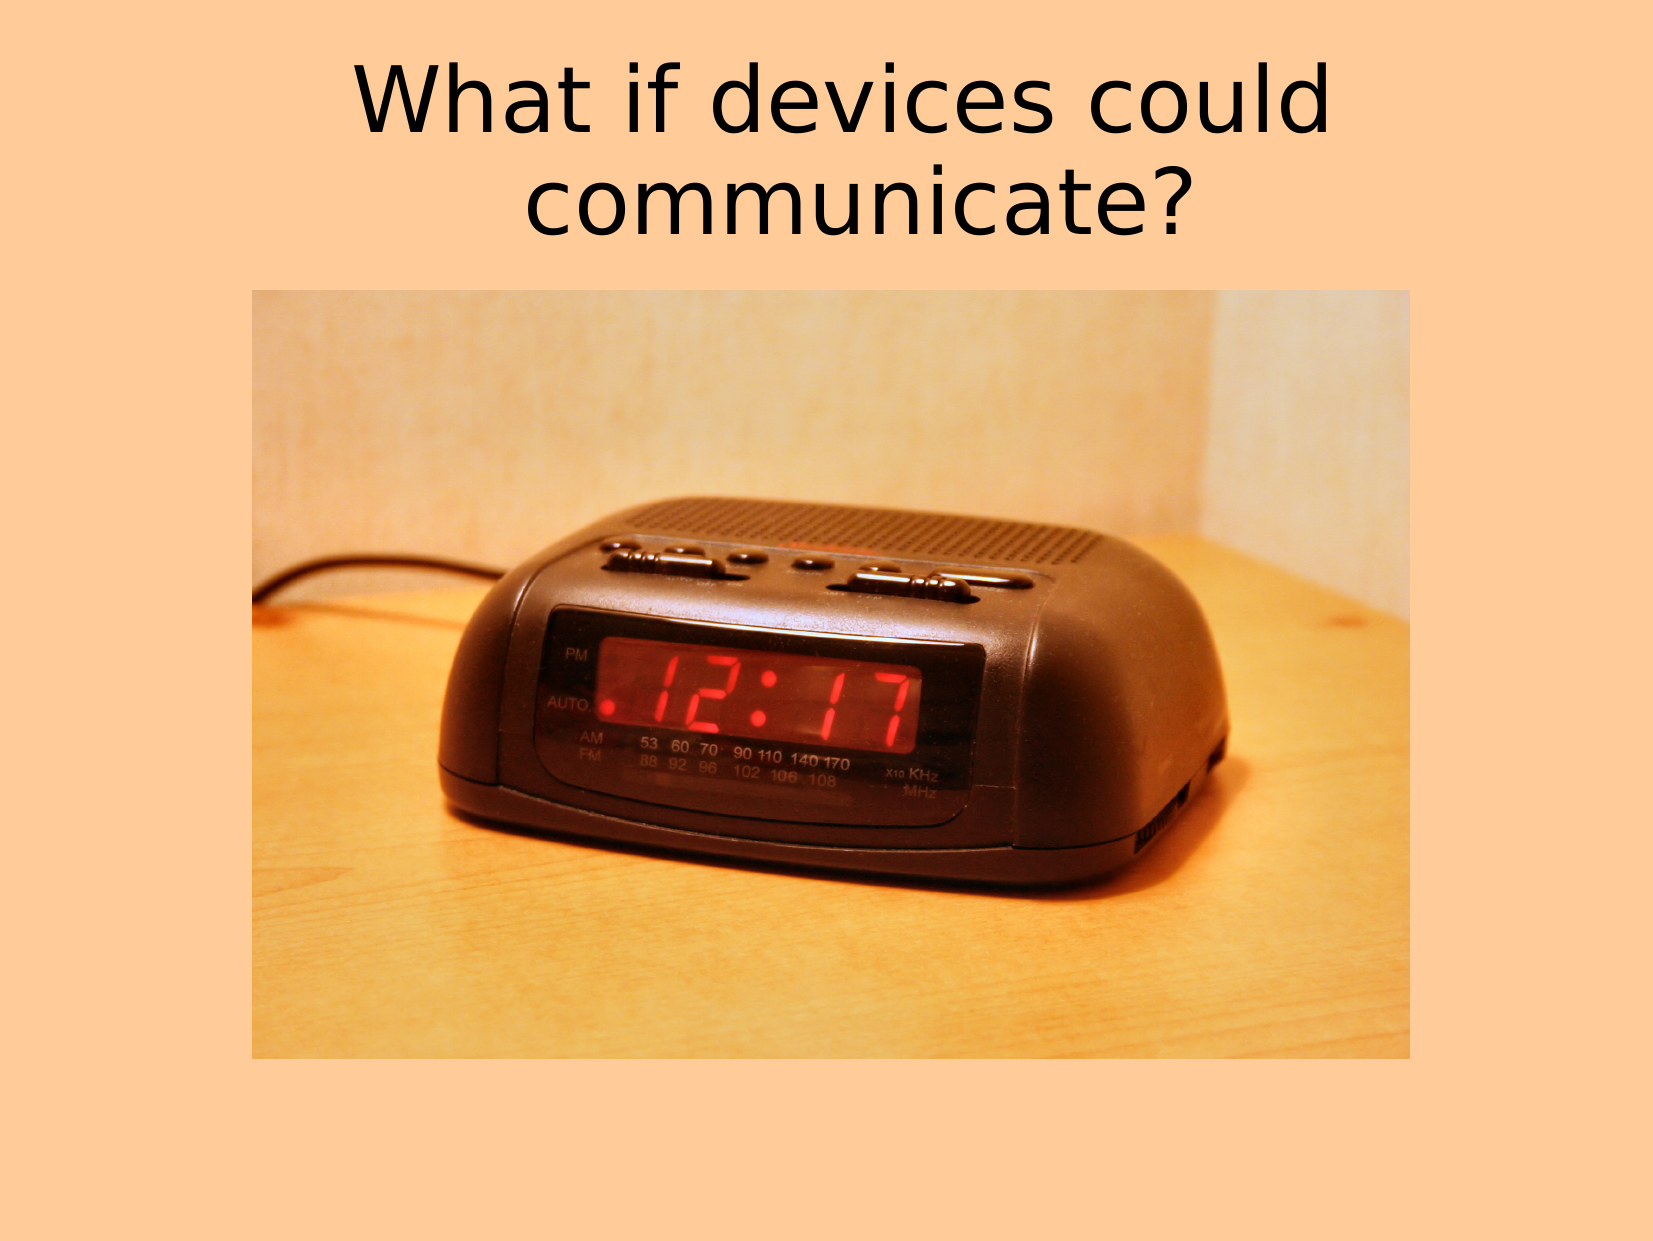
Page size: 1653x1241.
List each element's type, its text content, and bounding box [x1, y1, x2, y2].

title What if devices could communicate? [82, 48, 1570, 258]
chart [82, 290, 1570, 1109]
